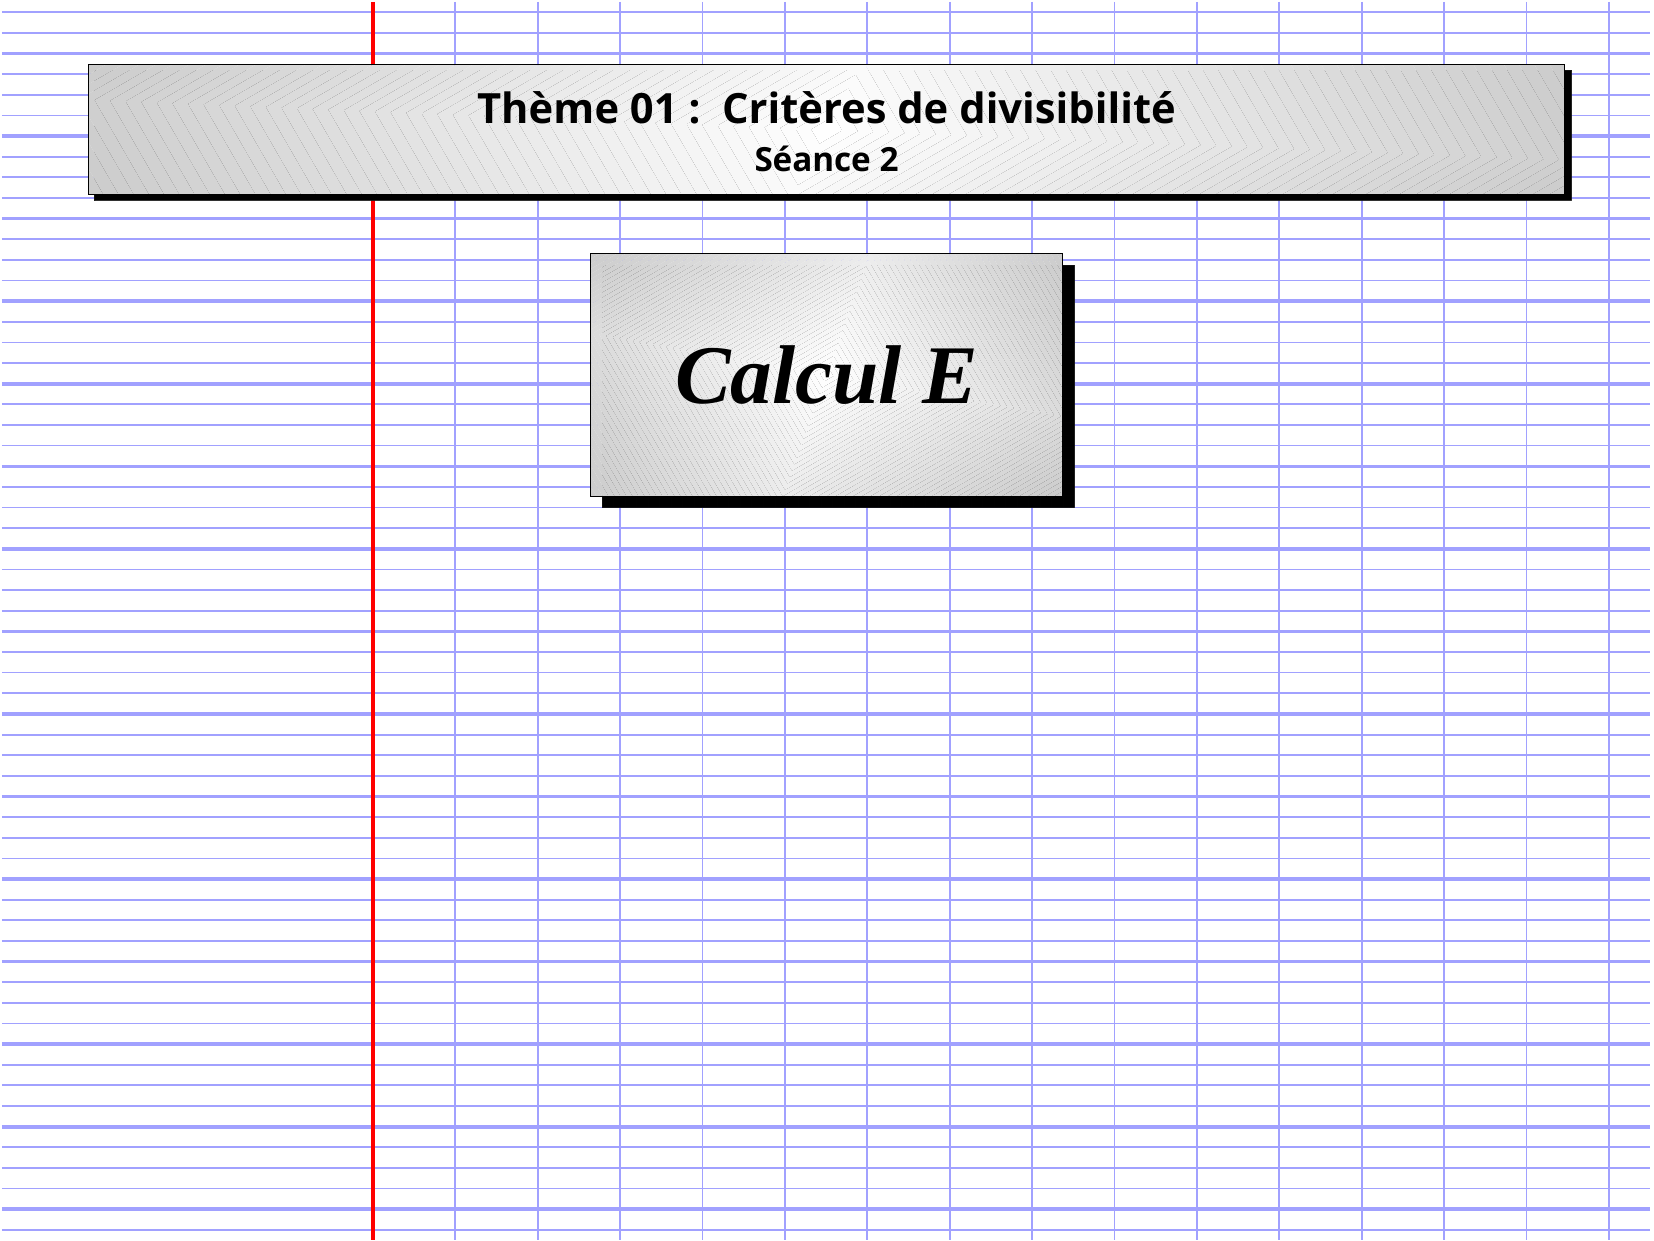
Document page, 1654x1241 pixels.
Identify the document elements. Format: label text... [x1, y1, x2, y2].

picture [0, 0, 1654, 1241]
text_box Thème 01 : Critères de divisibilité Séance 2 [88, 64, 1565, 195]
text_box Calcul E [590, 253, 1063, 497]
